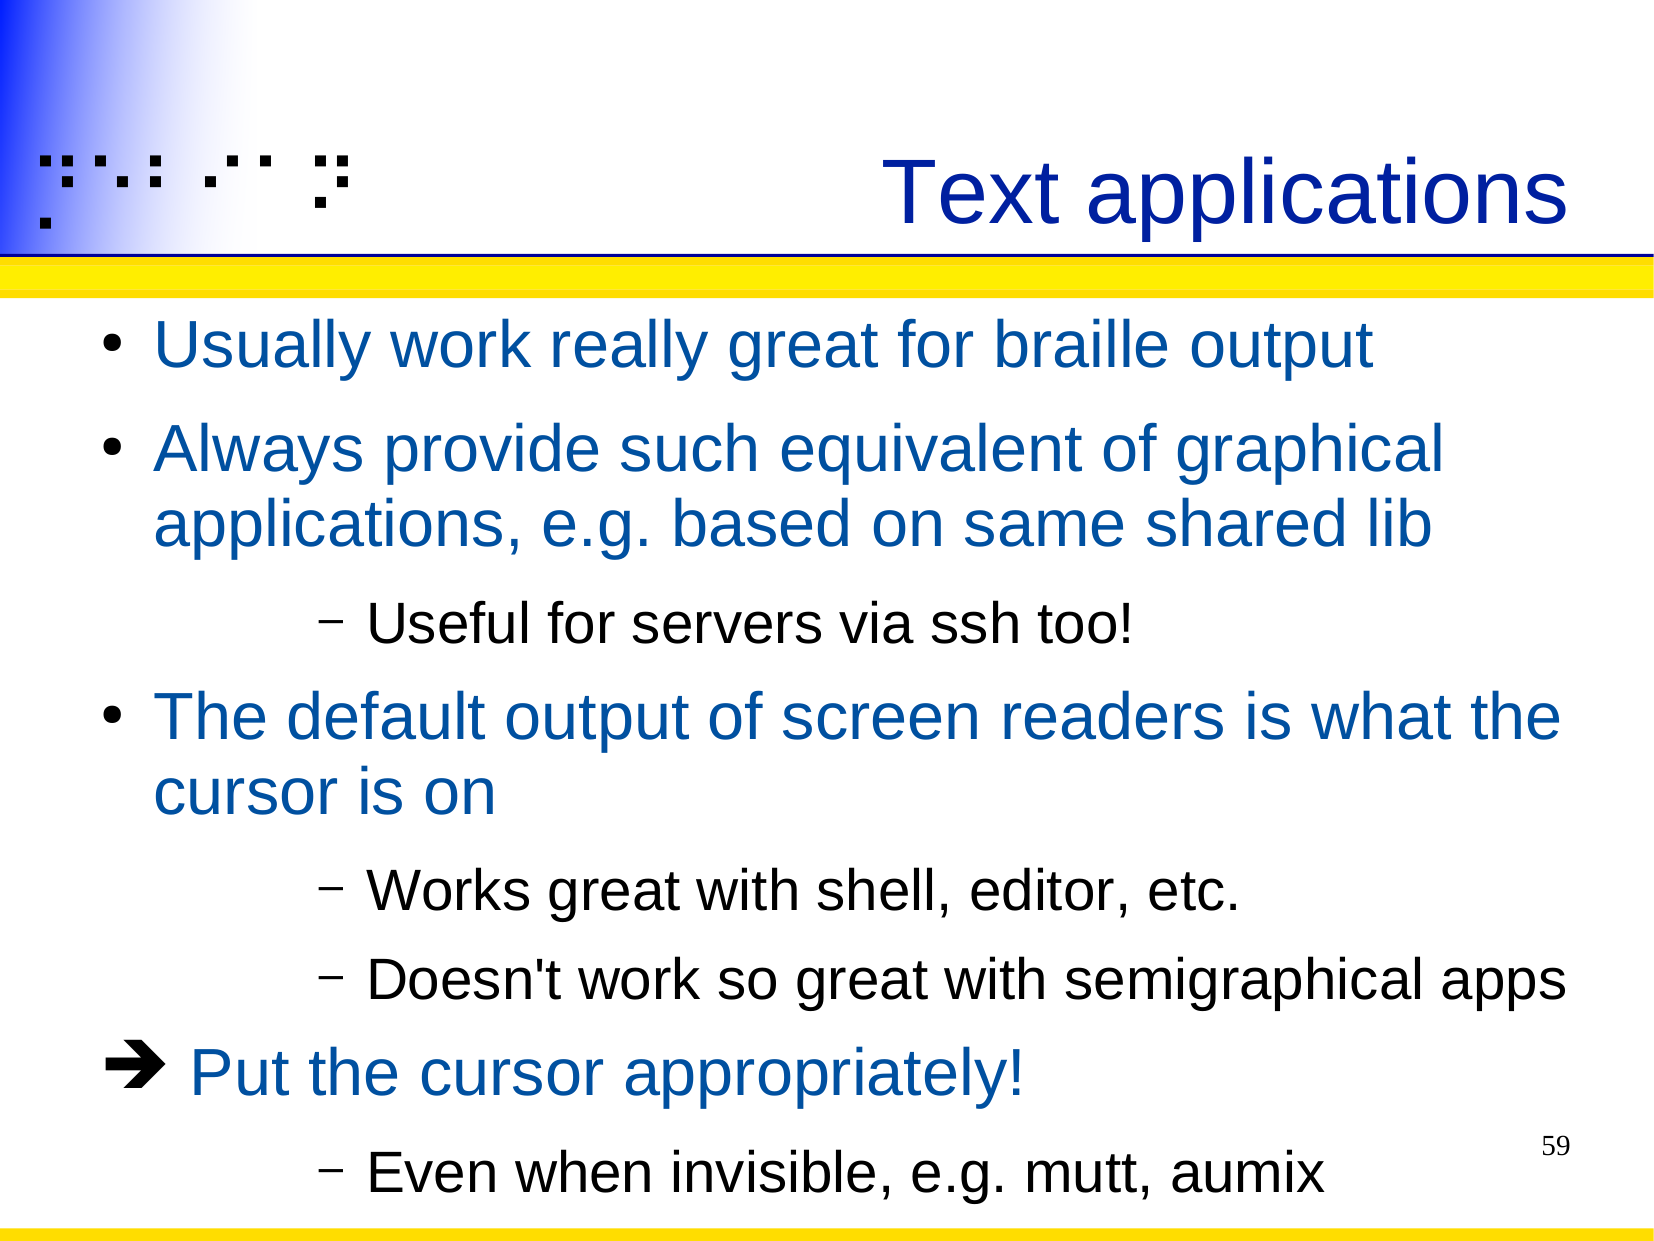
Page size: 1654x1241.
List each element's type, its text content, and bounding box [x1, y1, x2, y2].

title Text applications [372, 126, 1571, 257]
list Usually work really great for braille output Always provide such equivalent of graphical applications, e.g. based on same shared lib Useful for servers via ssh too! The default output of screen readers is what the cursor is on Works great with shell, editor, etc. Doesn't work so great with semigraphical apps Put the cursor appropriately! Even when invisible, e.g. mutt, aumix [82, 307, 1571, 1241]
